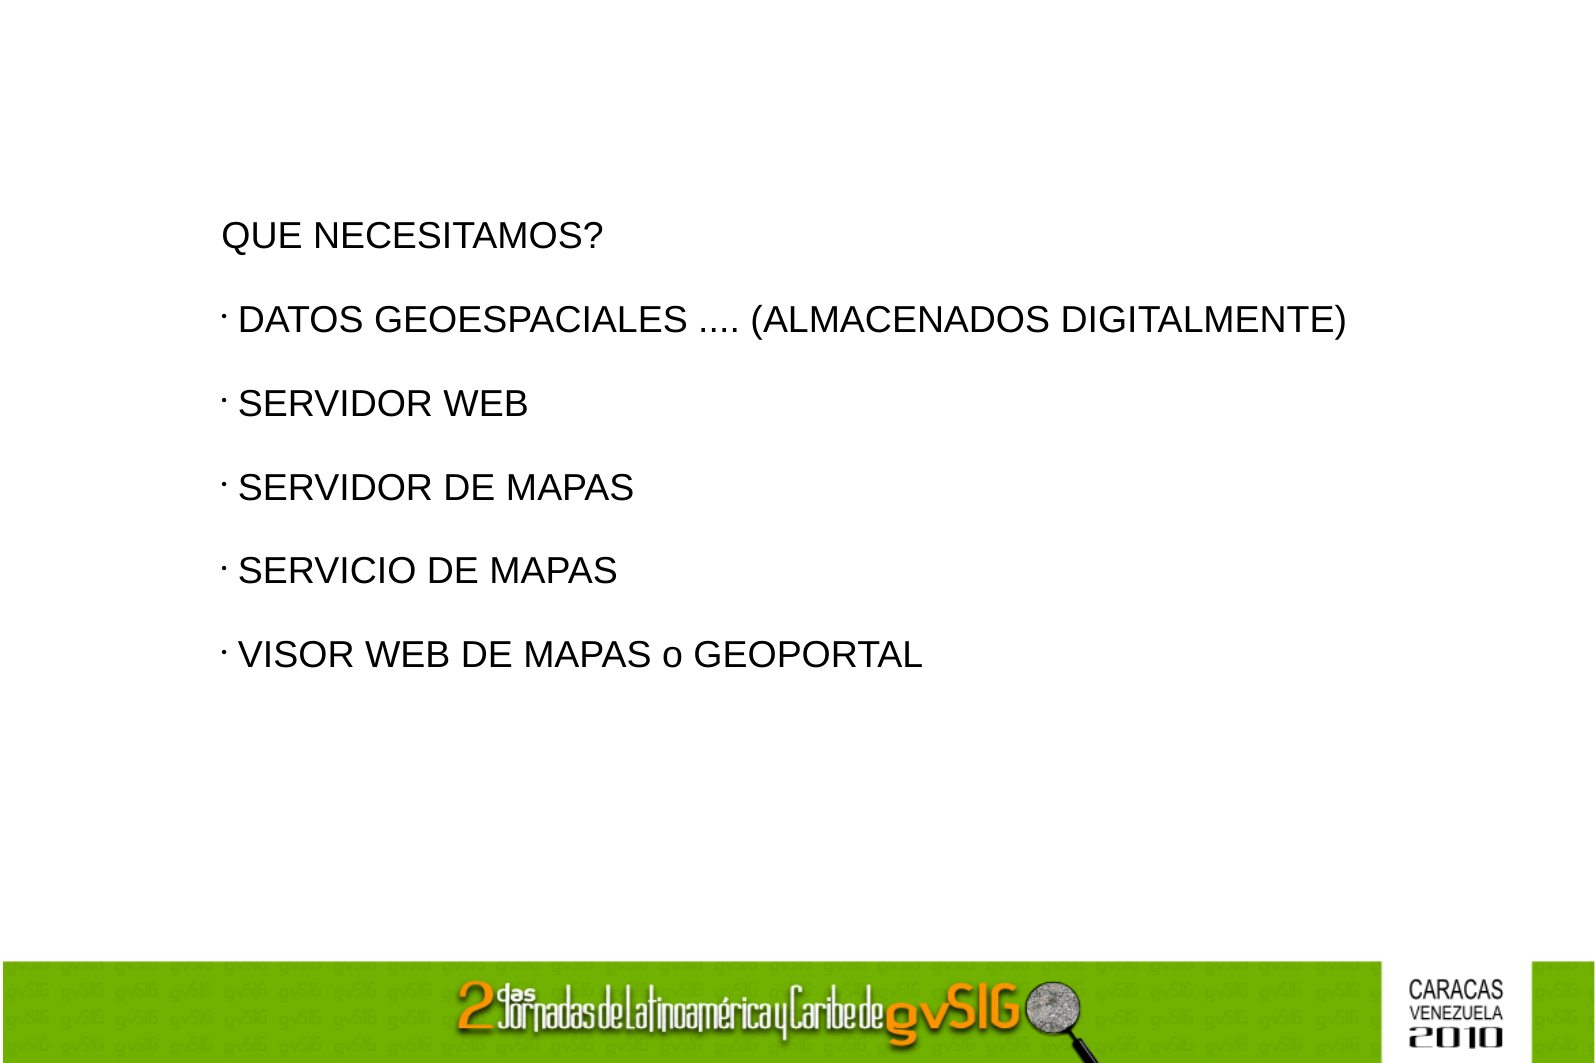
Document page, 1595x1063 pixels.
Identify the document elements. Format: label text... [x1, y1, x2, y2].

text_box QUE NECESITAMOS? DATOS GEOESPACIALES .... (ALMACENADOS DIGITALMENTE) SERVIDOR WEB SERVIDOR DE MAPAS SERVICIO DE MAPAS VISOR WEB DE MAPAS o GEOPORTAL [206, 206, 1359, 733]
picture [3, 0, 1595, 1063]
